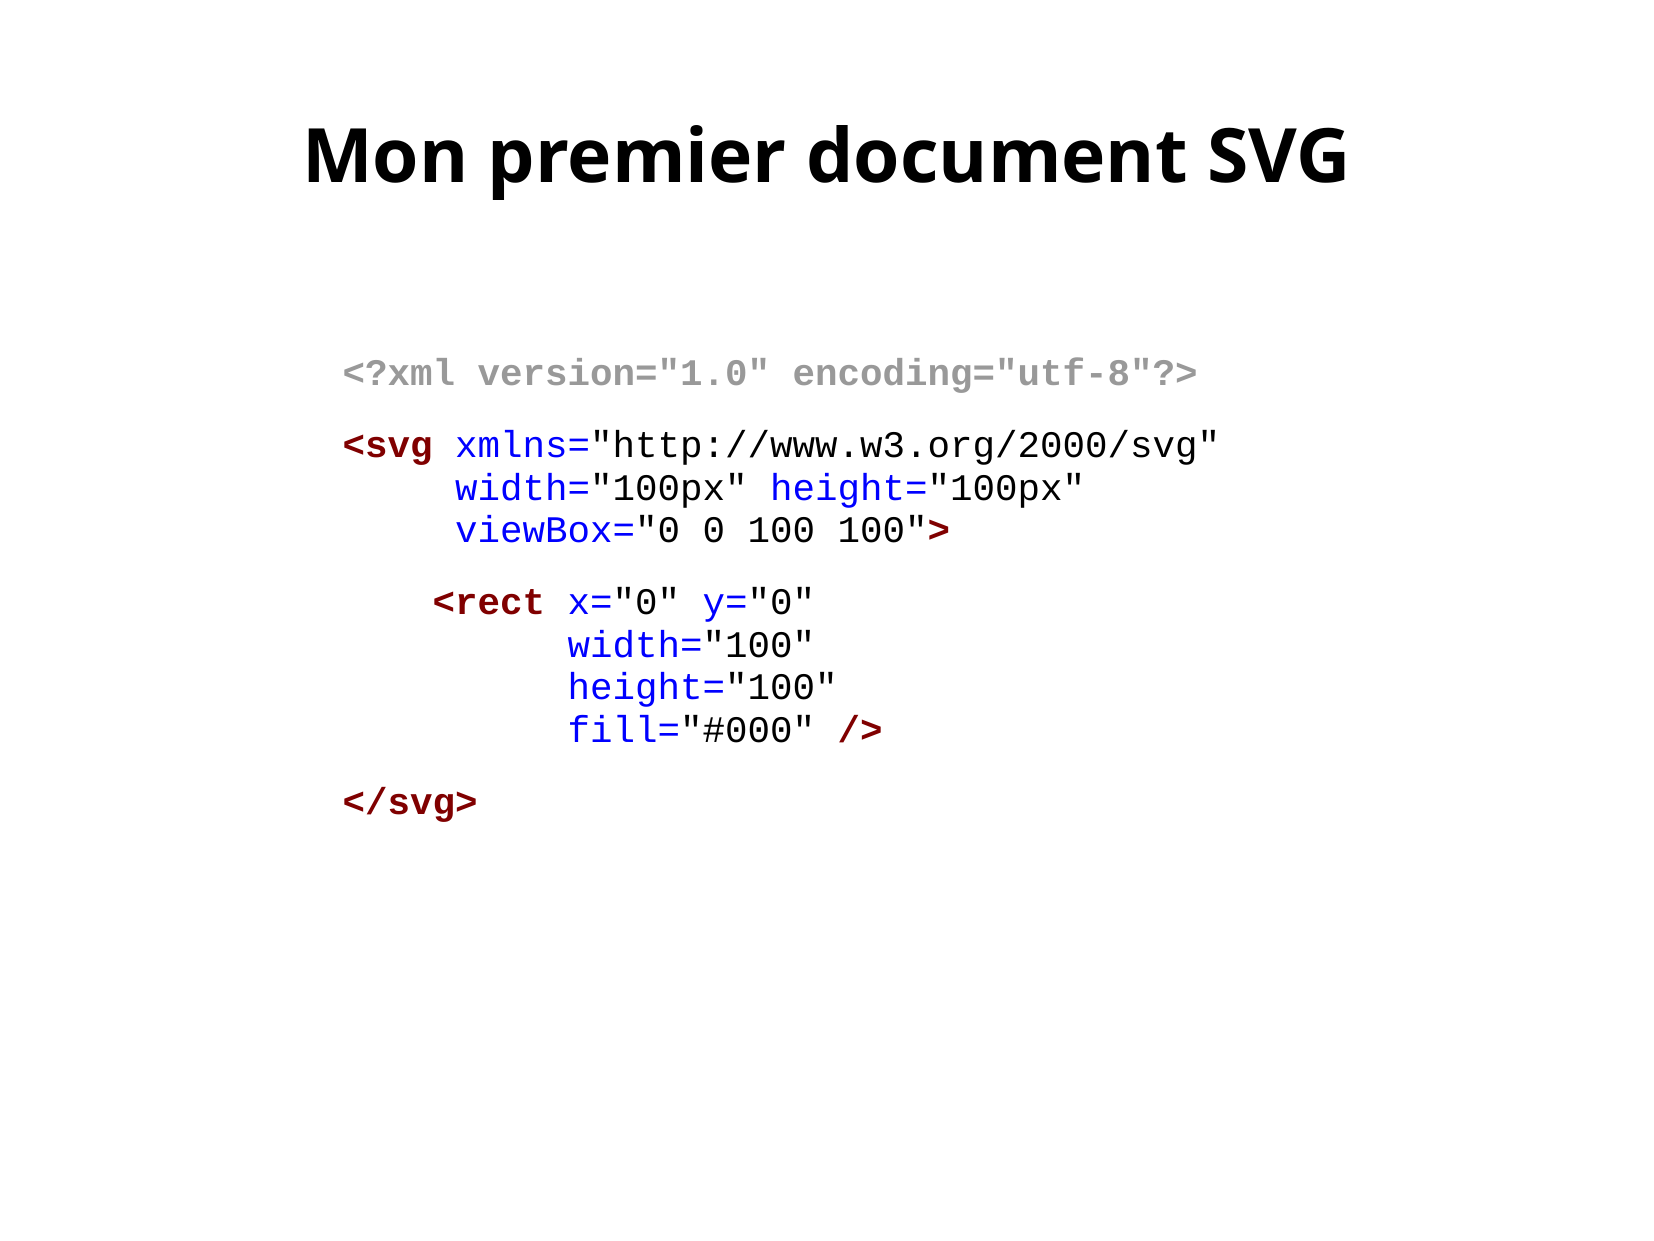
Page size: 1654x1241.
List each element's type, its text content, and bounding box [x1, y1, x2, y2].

list <?xml version="1.0" encoding="utf-8"?> <svg xmlns="http://www.w3.org/2000/svg" width="100px" height="100px" viewBox="0 0 100 100"> <rect x="0" y="0" width="100" height="100" fill="#000" /> </svg> [342, 354, 1571, 1109]
title Mon premier document SVG [82, 49, 1571, 257]
